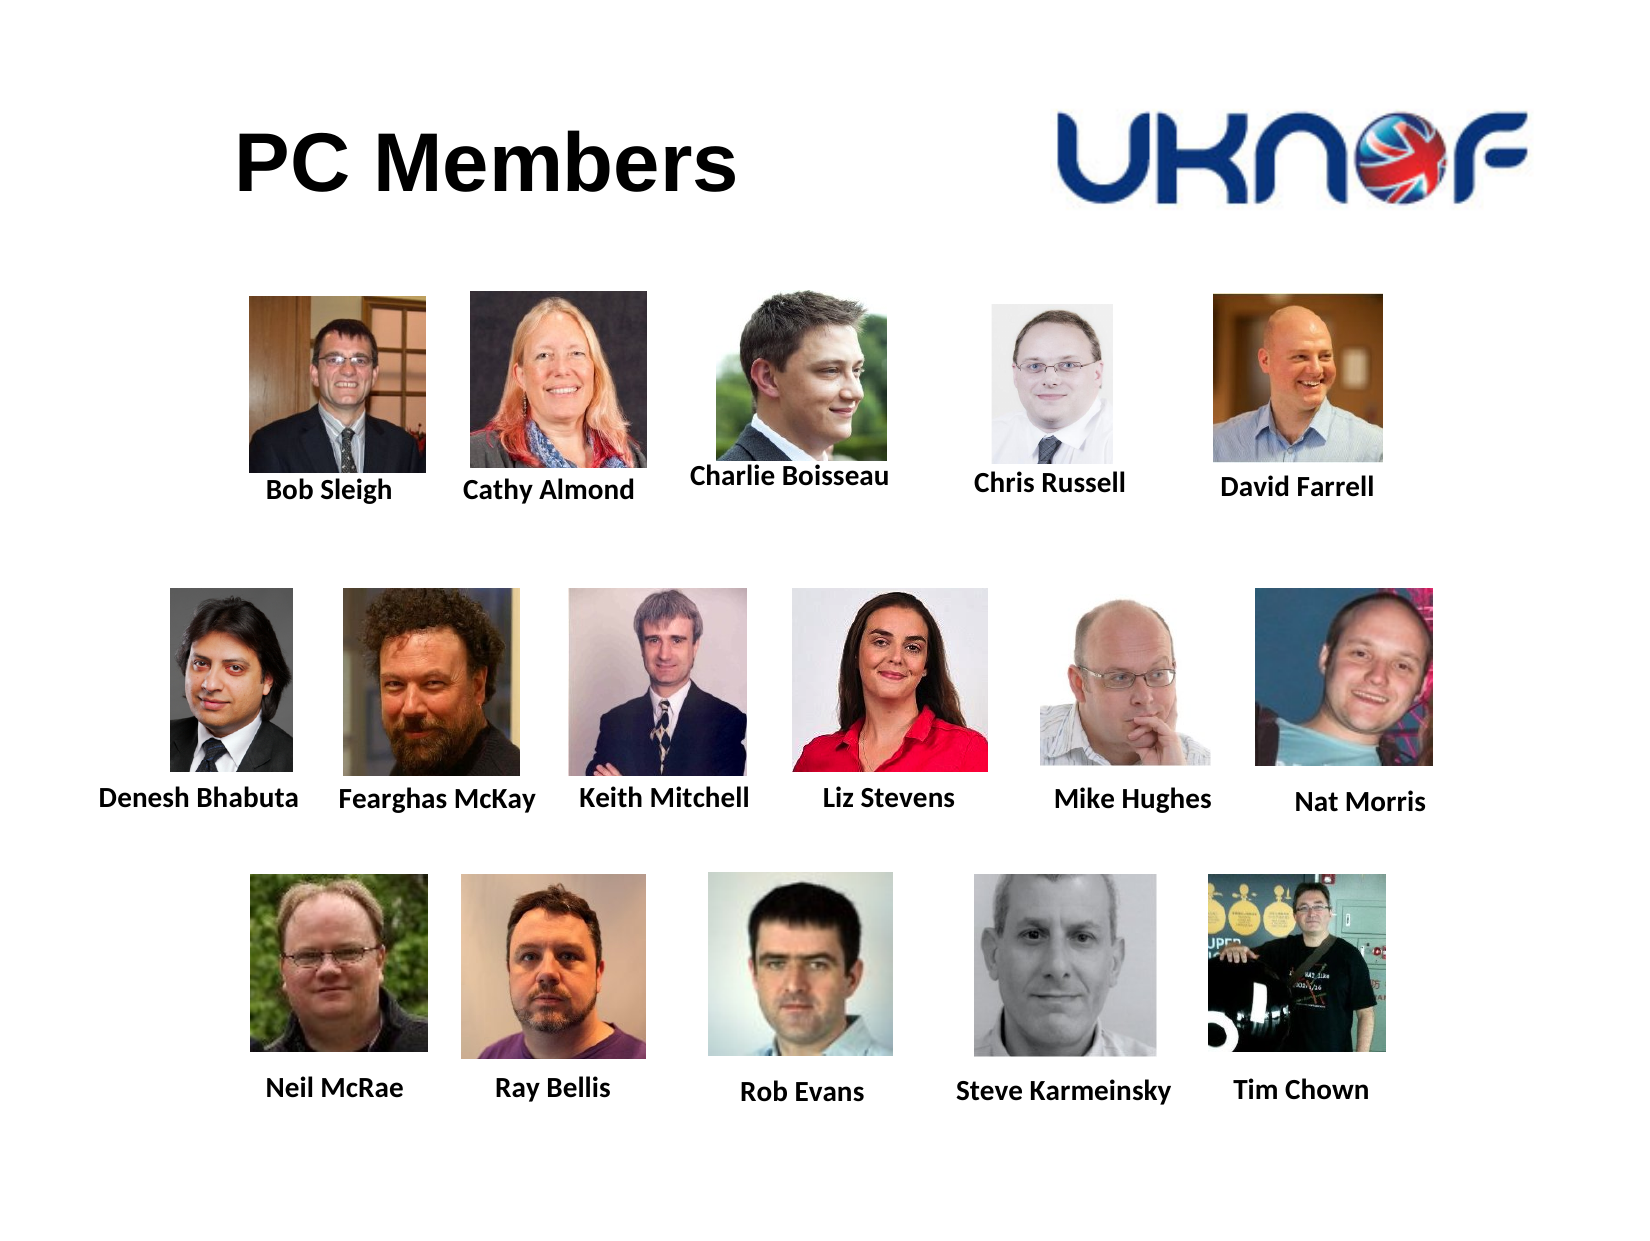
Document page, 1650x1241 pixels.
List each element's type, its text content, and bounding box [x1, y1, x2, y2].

text_box Cathy Almond [398, 469, 700, 521]
text_box Mike Hughes [980, 778, 1285, 830]
text_box Steve Karmeinsky [932, 1070, 1196, 1122]
picture [1208, 874, 1386, 1052]
text_box Chris Russell [931, 463, 1205, 514]
text_box Keith Mitchell [512, 777, 737, 829]
picture [974, 874, 1157, 1057]
picture [1040, 594, 1211, 766]
text_box Nat Morris [1247, 781, 1474, 833]
picture [991, 304, 1113, 464]
picture [470, 291, 647, 468]
picture [792, 588, 988, 772]
text_box Tim Chown [1188, 1069, 1415, 1121]
text_box Neil McRae [222, 1068, 448, 1119]
text_box Fearghas McKay [319, 779, 556, 830]
picture [250, 874, 428, 1052]
text_box Charlie Boisseau [675, 463, 931, 514]
text_box Denesh Bhabuta [33, 778, 366, 829]
picture [1213, 293, 1383, 463]
picture [1255, 588, 1433, 766]
picture [170, 588, 293, 772]
picture [1050, 93, 1536, 225]
picture [249, 296, 426, 473]
text_box Ray Bellis [451, 1068, 655, 1119]
text_box Bob Sleigh [188, 469, 398, 521]
picture [568, 588, 747, 776]
title PC Members [0, 106, 976, 219]
text_box Rob Evans [700, 1072, 905, 1123]
picture [343, 588, 520, 776]
picture [716, 290, 887, 461]
text_box Liz Stevens [737, 777, 1041, 829]
picture [708, 872, 893, 1056]
text_box David Farrell [1189, 466, 1406, 518]
picture [461, 874, 646, 1059]
